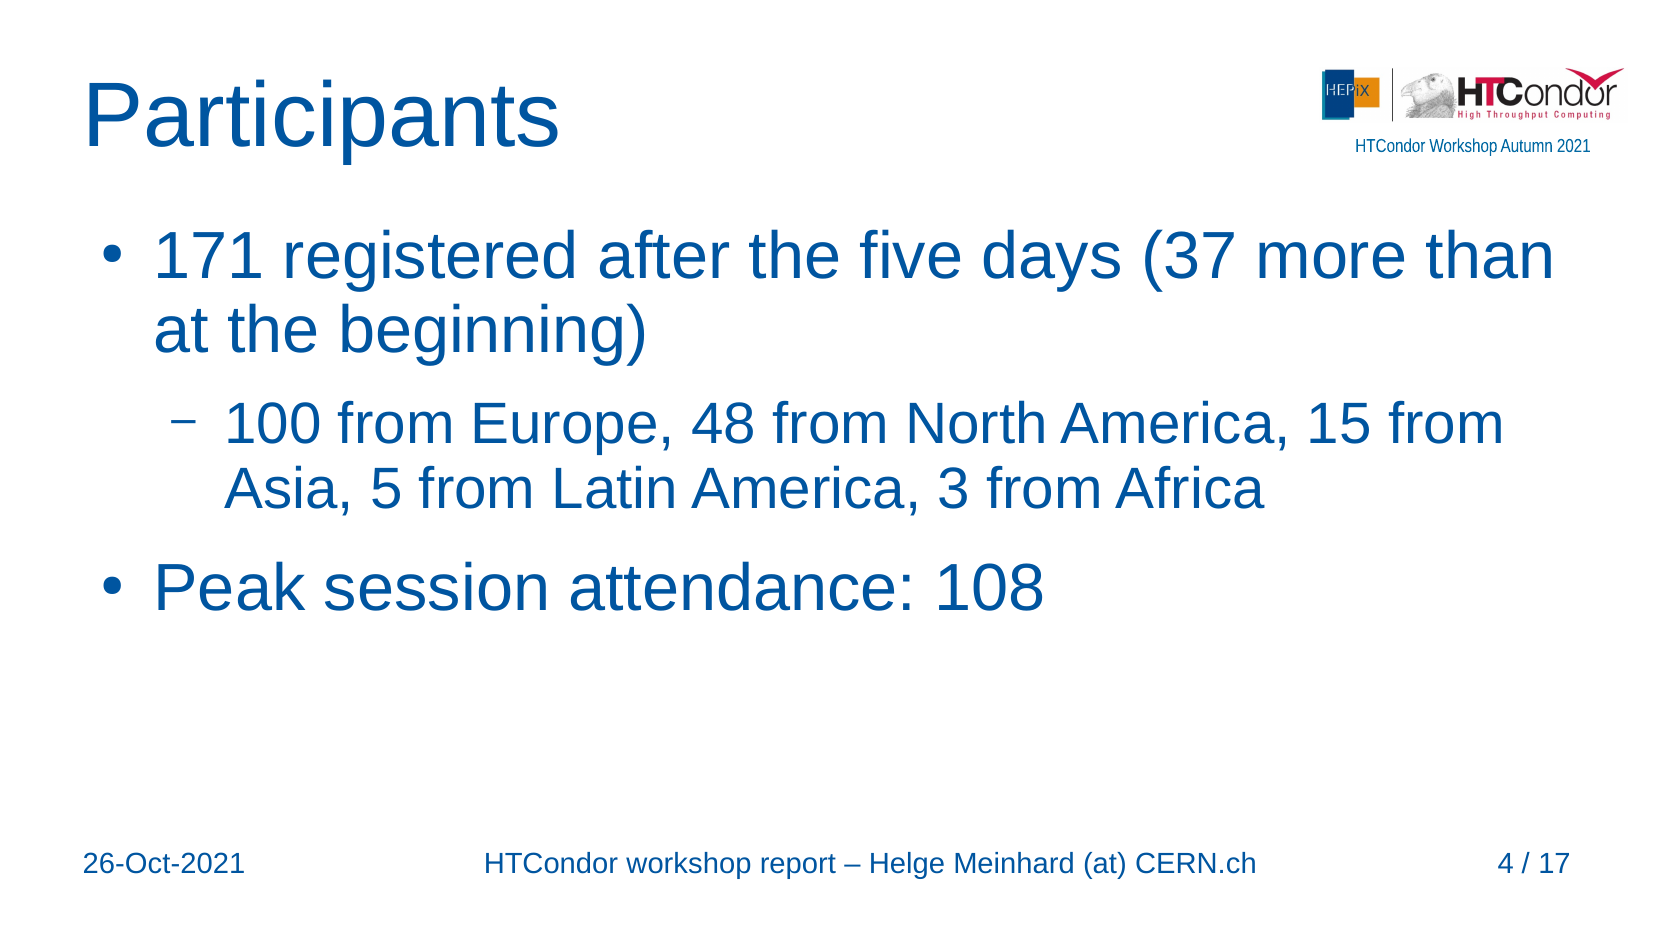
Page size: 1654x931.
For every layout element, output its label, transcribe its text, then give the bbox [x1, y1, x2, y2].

list 171 registered after the five days (37 more than at the beginning) 100 from Europe, 48 from North America, 15 from Asia, 5 from Latin America, 3 from Africa Peak session attendance: 108 [82, 217, 1571, 758]
title Participants [82, 37, 1308, 193]
